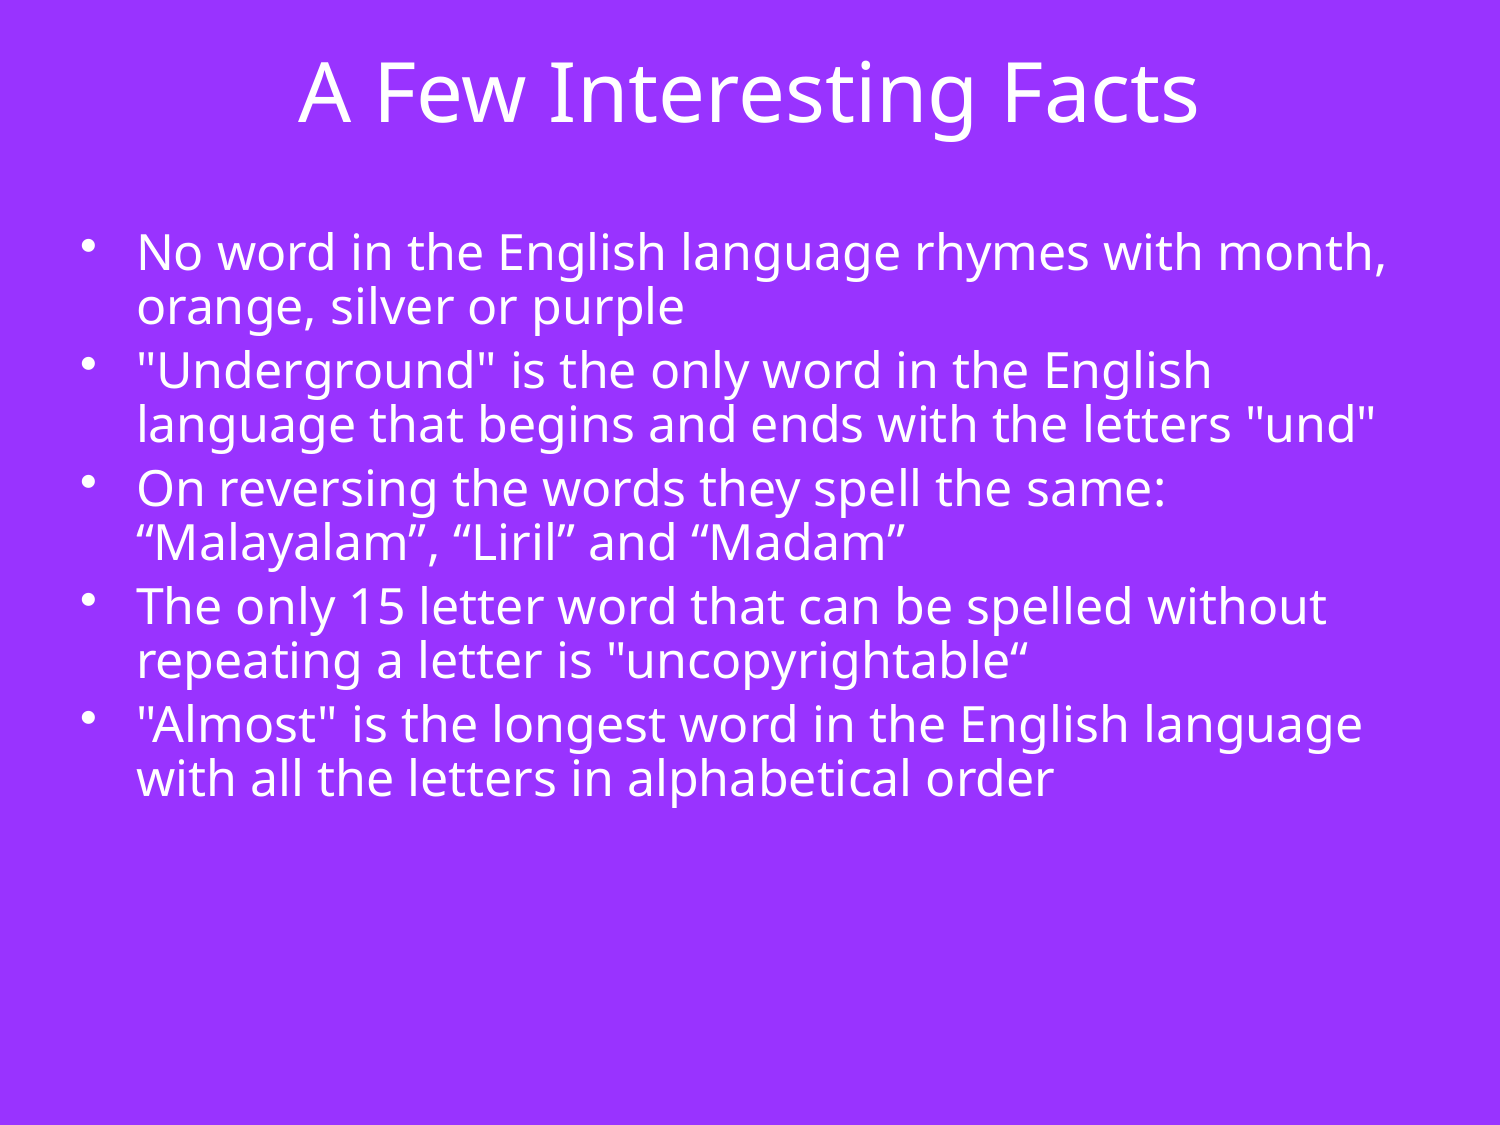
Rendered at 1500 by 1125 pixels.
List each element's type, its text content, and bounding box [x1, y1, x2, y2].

title A Few Interesting Facts [75, 45, 1425, 233]
list No word in the English language rhymes with month, orange, silver or purple "Underground" is the only word in the English language that begins and ends with the letters "und" On reversing the words they spell the same: “Malayalam”, “Liril” and “Madam” The only 15 letter word that can be spelled without repeating a letter is "uncopyrightable“ "Almost" is the longest word in the English language with all the letters in alphabetical order [64, 220, 1415, 963]
